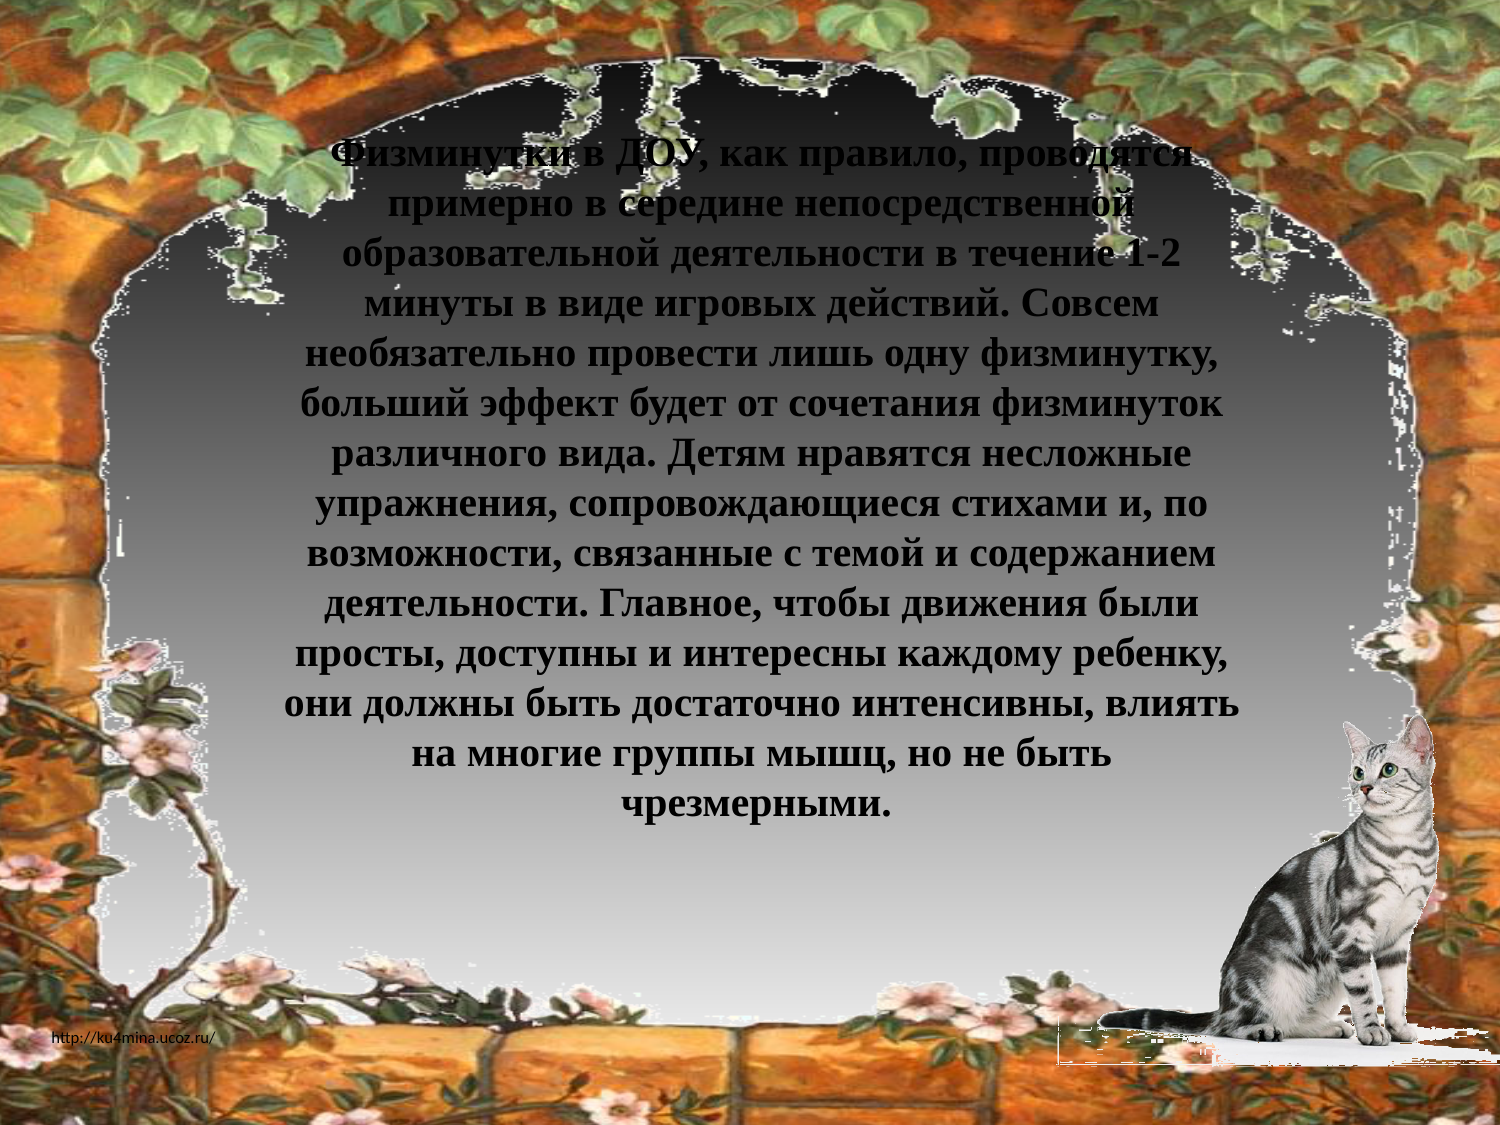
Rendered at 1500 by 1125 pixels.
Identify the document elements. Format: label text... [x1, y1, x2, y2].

title Физминутки в ДОУ, как правило, проводятся примерно в середине непосредственной образовательной деятельности в течение 1-2 минуты в виде игровых действий. Совсем необязательно провести лишь одну физминутку, больший эффект будет от сочетания физминуток различного вида. Детям нравятся несложные упражнения, сопровождающиеся стихами и, по возможности, связанные с темой и содержанием деятельности. Главное, чтобы движения были просты, доступны и интересны каждому ребенку, они должны быть достаточно интенсивны, влиять на многие группы мышц, но не быть чрезмерными. [257, 117, 1266, 997]
picture [0, 0, 1500, 1125]
